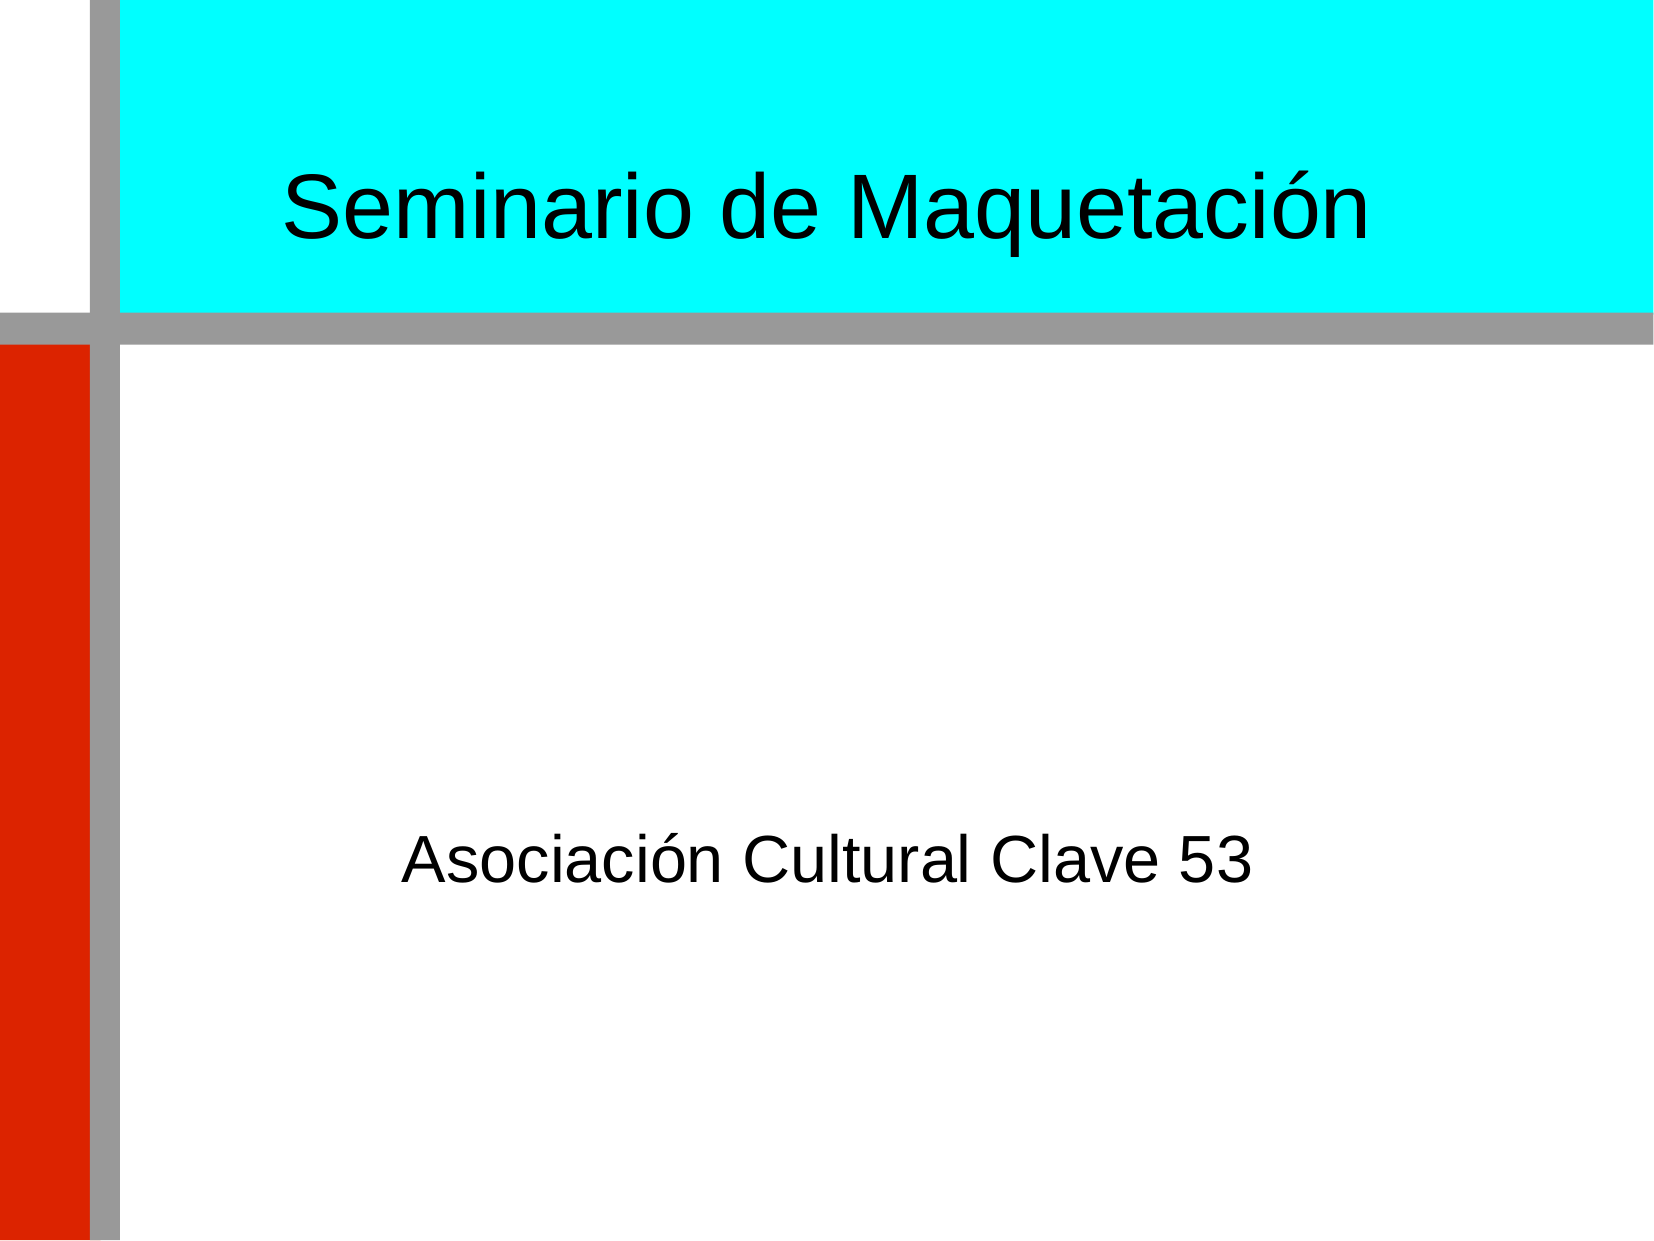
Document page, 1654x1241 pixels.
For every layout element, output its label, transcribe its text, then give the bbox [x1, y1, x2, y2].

title Seminario de Maquetación [121, 102, 1534, 310]
subtitle Asociación Cultural Clave 53 [121, 391, 1534, 1241]
